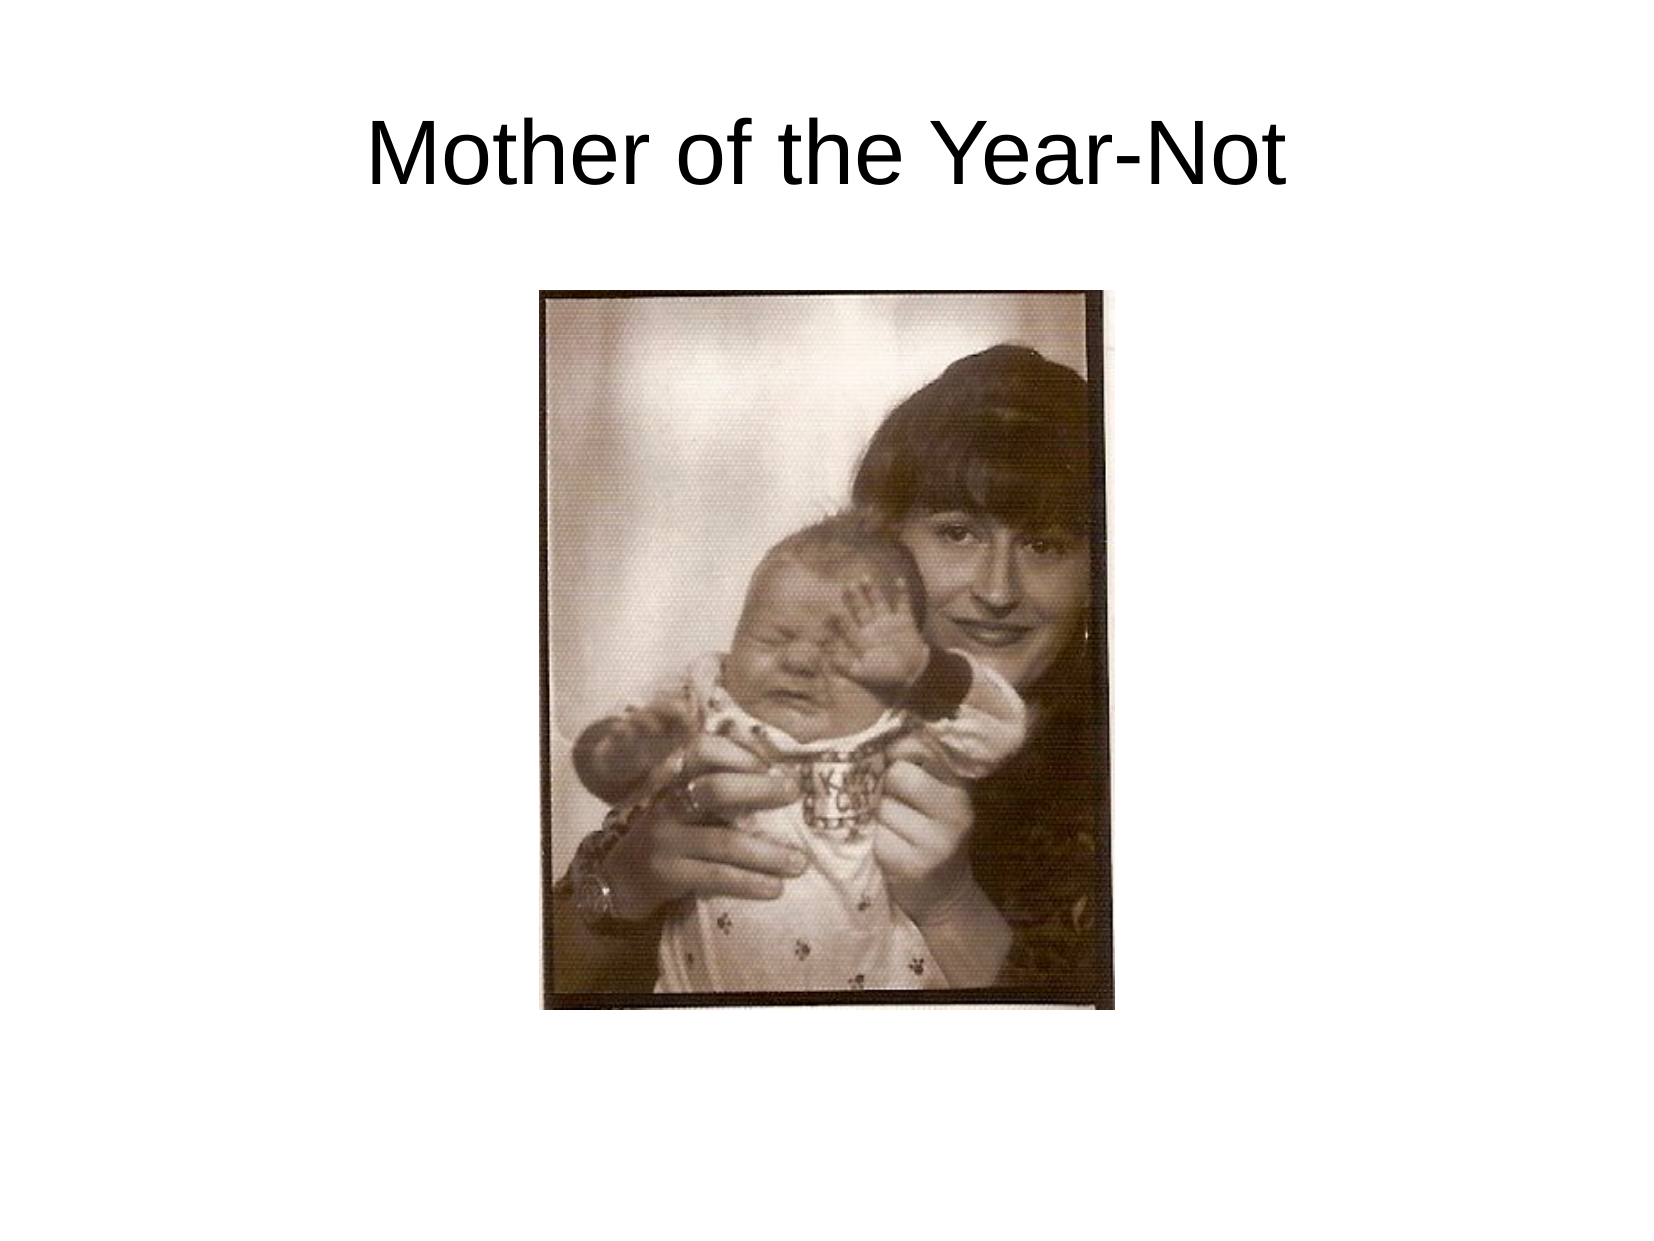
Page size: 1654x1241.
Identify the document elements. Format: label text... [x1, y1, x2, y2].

title Mother of the Year-Not [82, 49, 1571, 257]
picture [539, 290, 1115, 1010]
